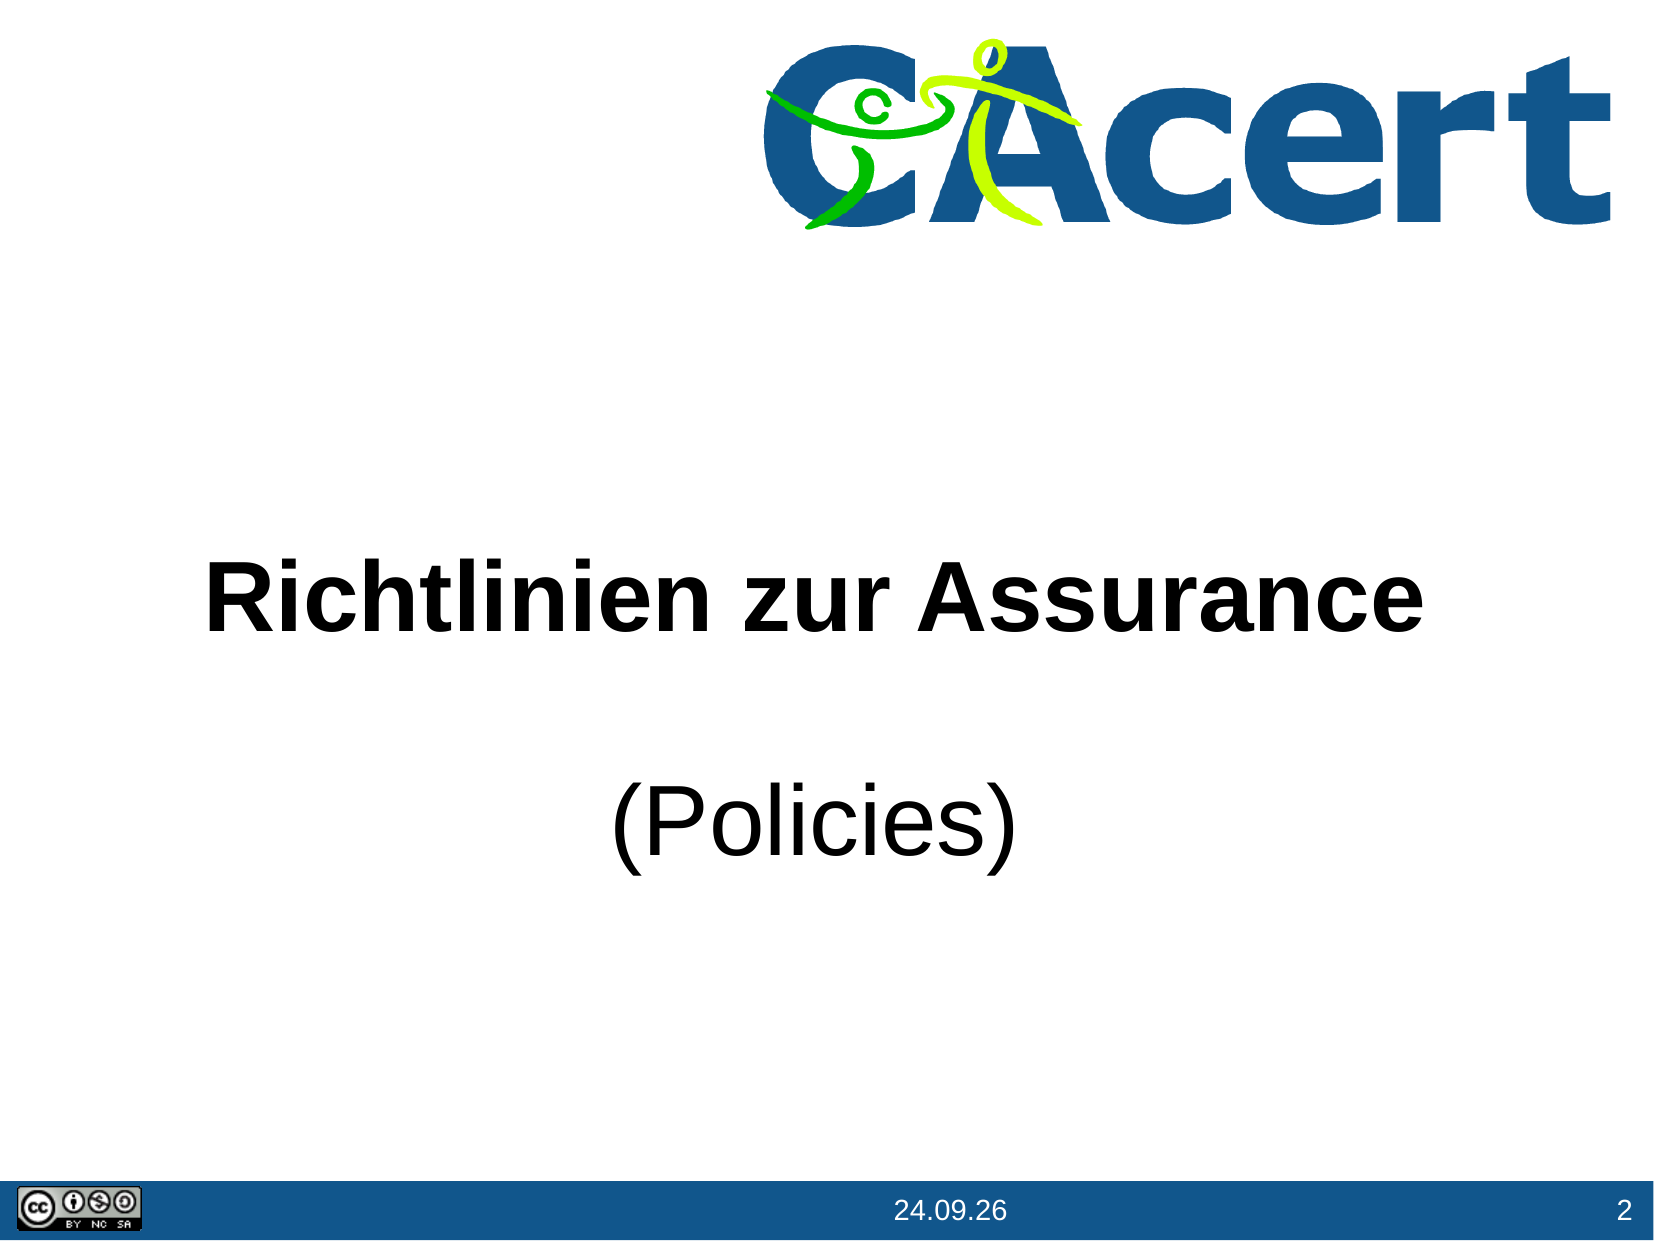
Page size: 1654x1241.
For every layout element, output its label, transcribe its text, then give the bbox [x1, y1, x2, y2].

picture [17, 1186, 142, 1231]
picture [761, 35, 1613, 231]
title Richtlinien zur Assurance (Policies) [70, 295, 1560, 1123]
